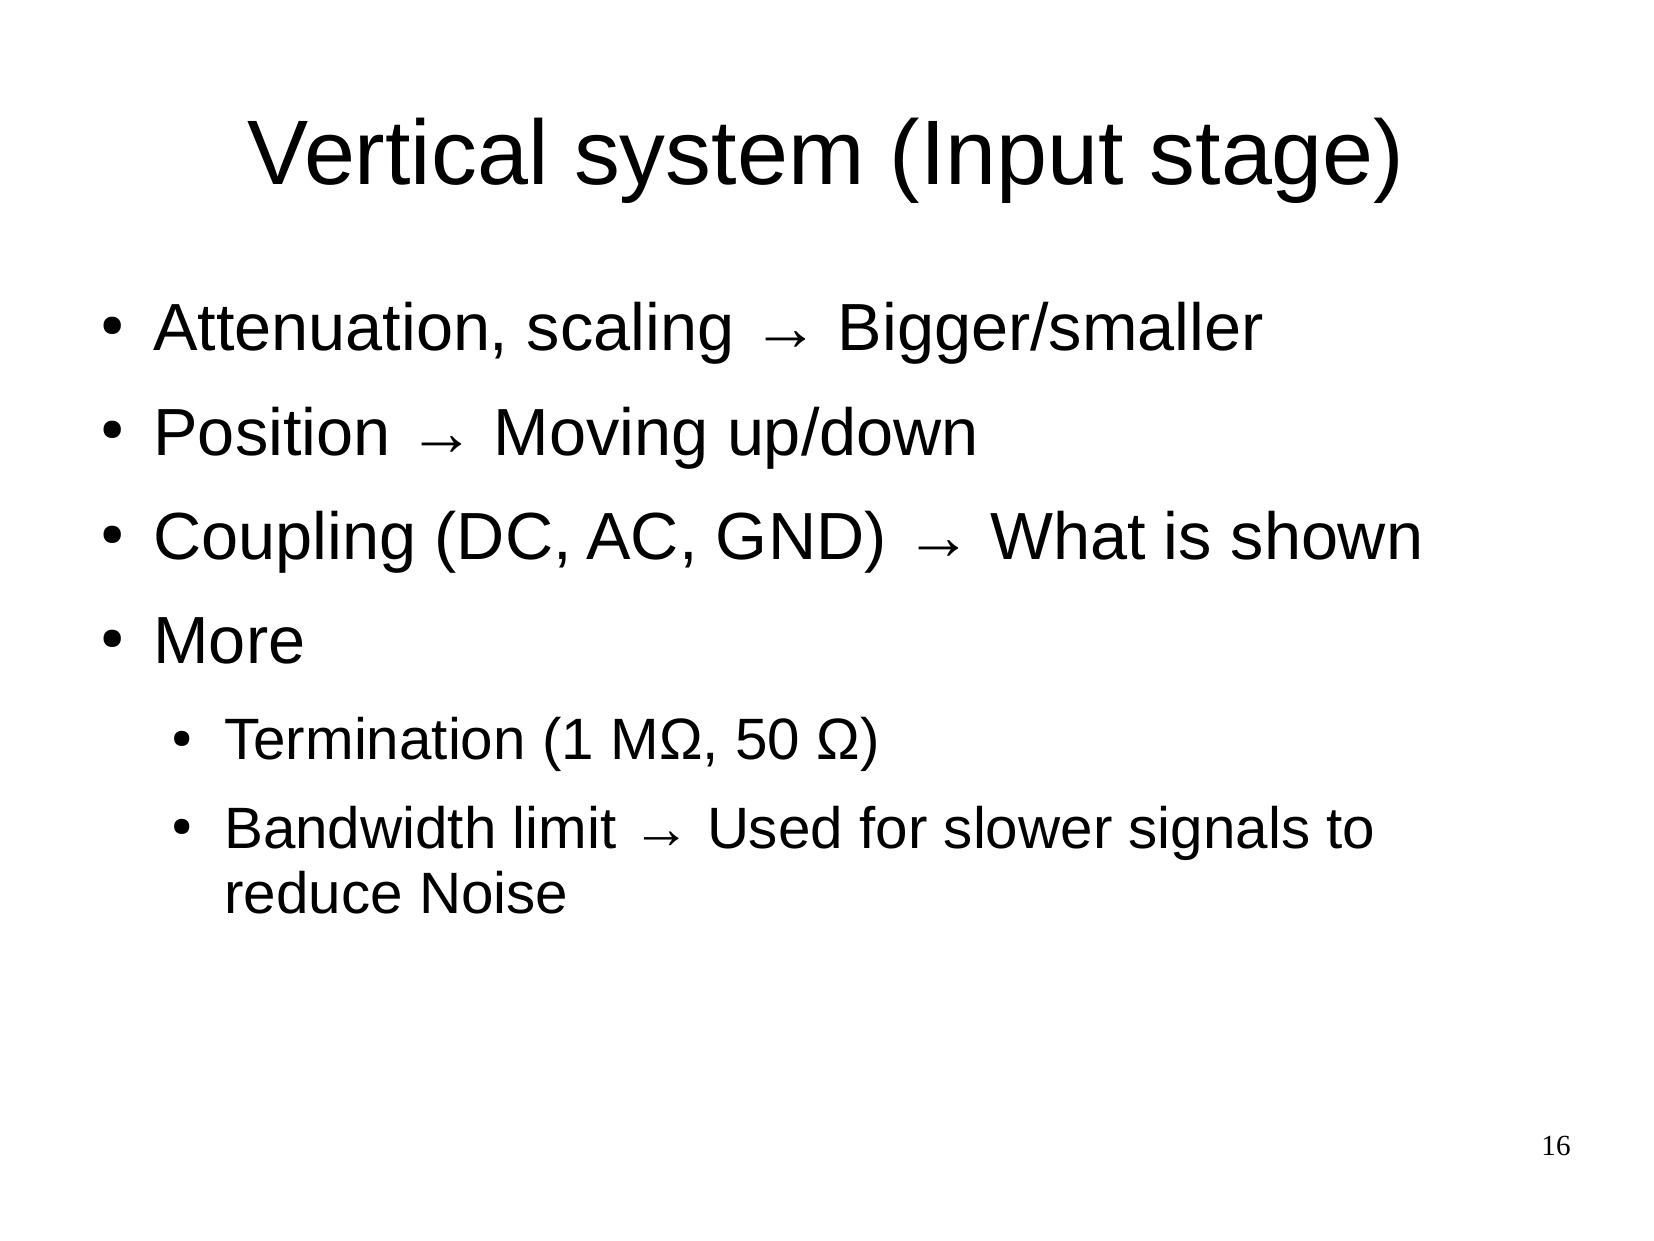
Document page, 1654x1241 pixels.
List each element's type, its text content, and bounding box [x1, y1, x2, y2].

title Vertical system (Input stage) [82, 49, 1571, 257]
list Attenuation, scaling → Bigger/smaller Position → Moving up/down Coupling (DC, AC, GND) → What is shown More Termination (1 MΩ, 50 Ω) Bandwidth limit → Used for slower signals to reduce Noise [82, 290, 1571, 1109]
